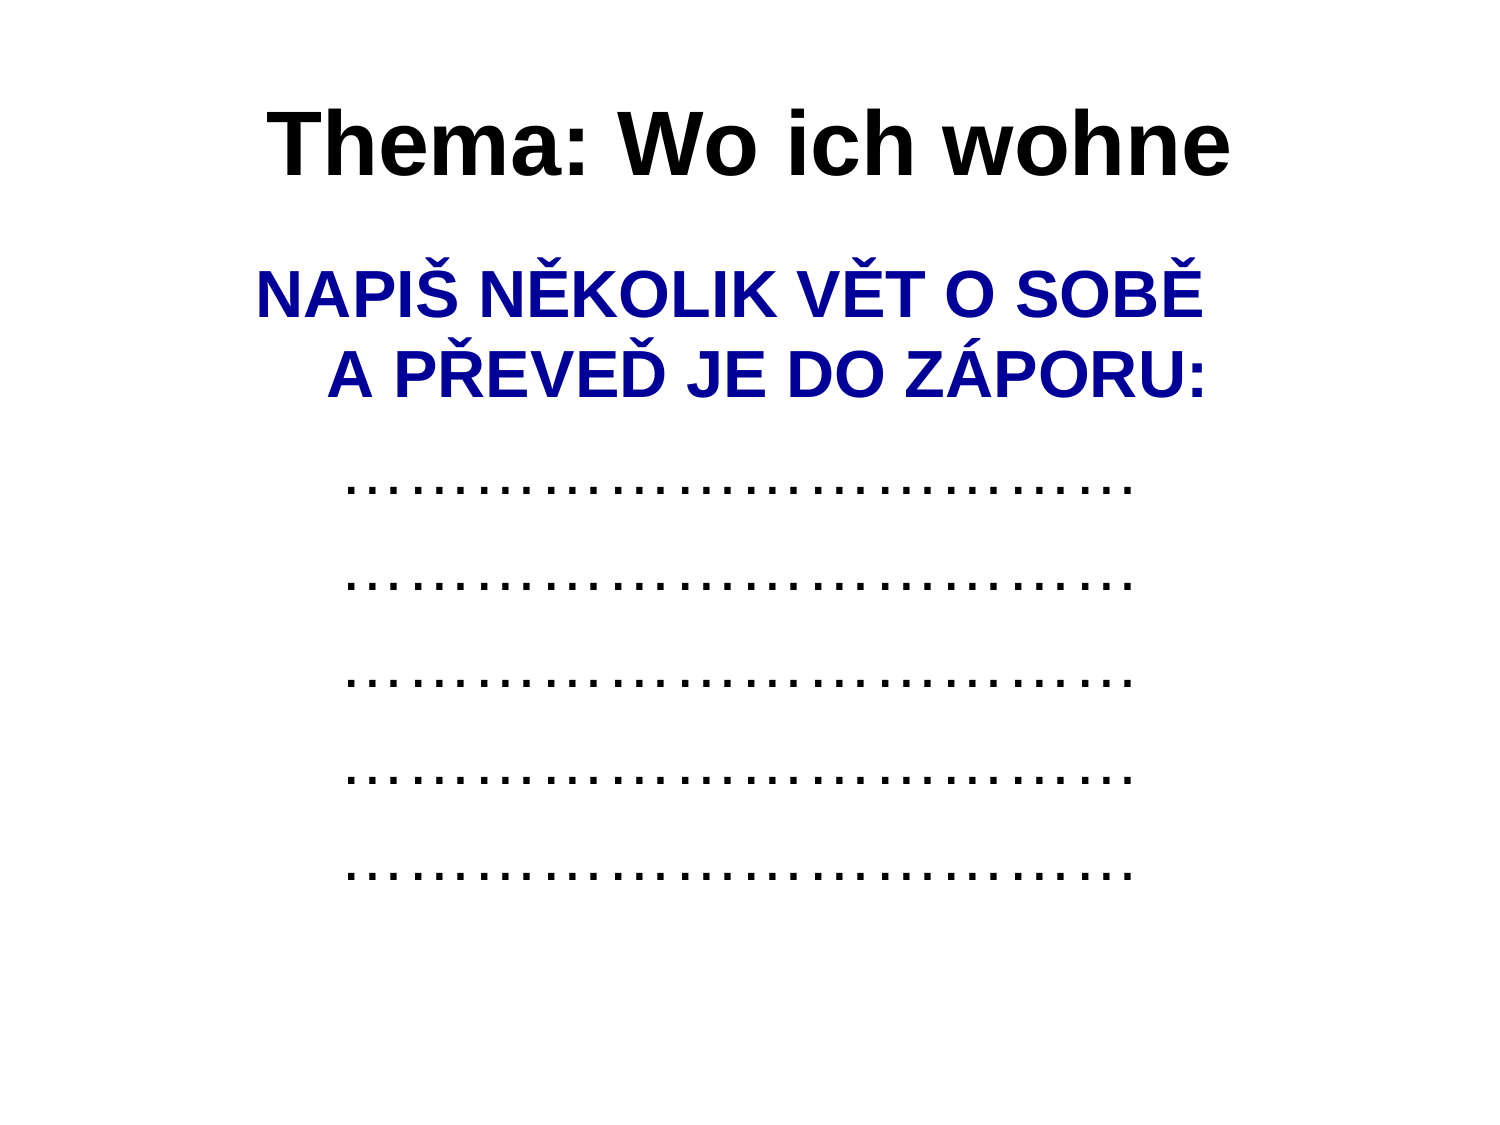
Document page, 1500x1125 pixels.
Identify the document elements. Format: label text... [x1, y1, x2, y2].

title Thema: Wo ich wohne [75, 45, 1426, 233]
list NAPIŠ NĚKOLIK VĚT O SOBĚ A PŘEVEĎ JE DO ZÁPORU: ……………………………… ……………………………… ……………………………… ……………………………… ……………………………… [64, 243, 1415, 986]
